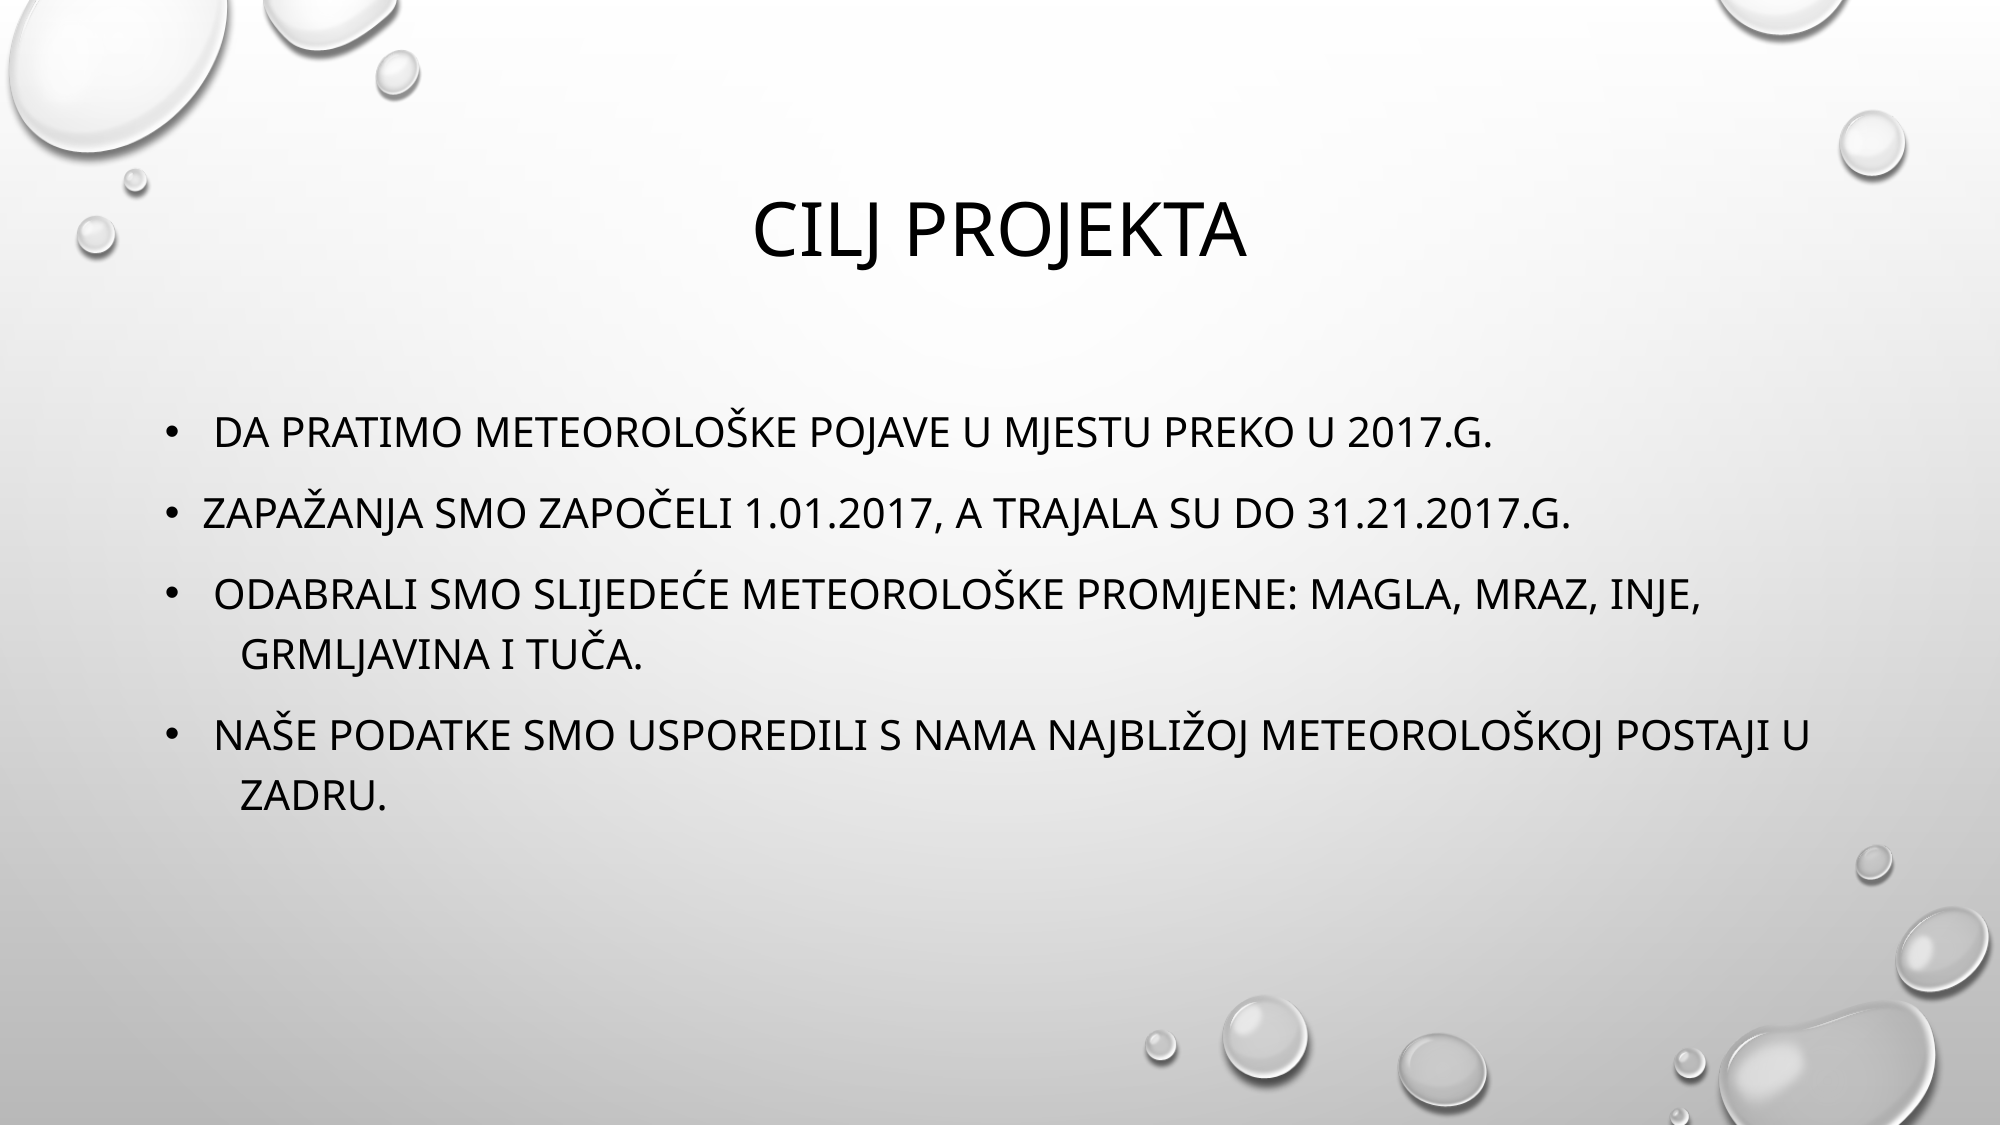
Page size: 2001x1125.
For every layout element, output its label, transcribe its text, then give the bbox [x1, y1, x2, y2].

list da pratimo meteorološke pojave u mjestu Preko u 2017.g. Zapažanja smo započeli 1.01.2017, a trajala su do 31.21.2017.g. Odabrali smo slijedeće meteorološke promjene: magla, mraz, inje, grmljavina i tuča. Naše podatke smo usporedili s nama najbližoj meteorološkoj postaji u Zadru. [149, 388, 1850, 950]
title Cilj projekta [149, 101, 1851, 364]
